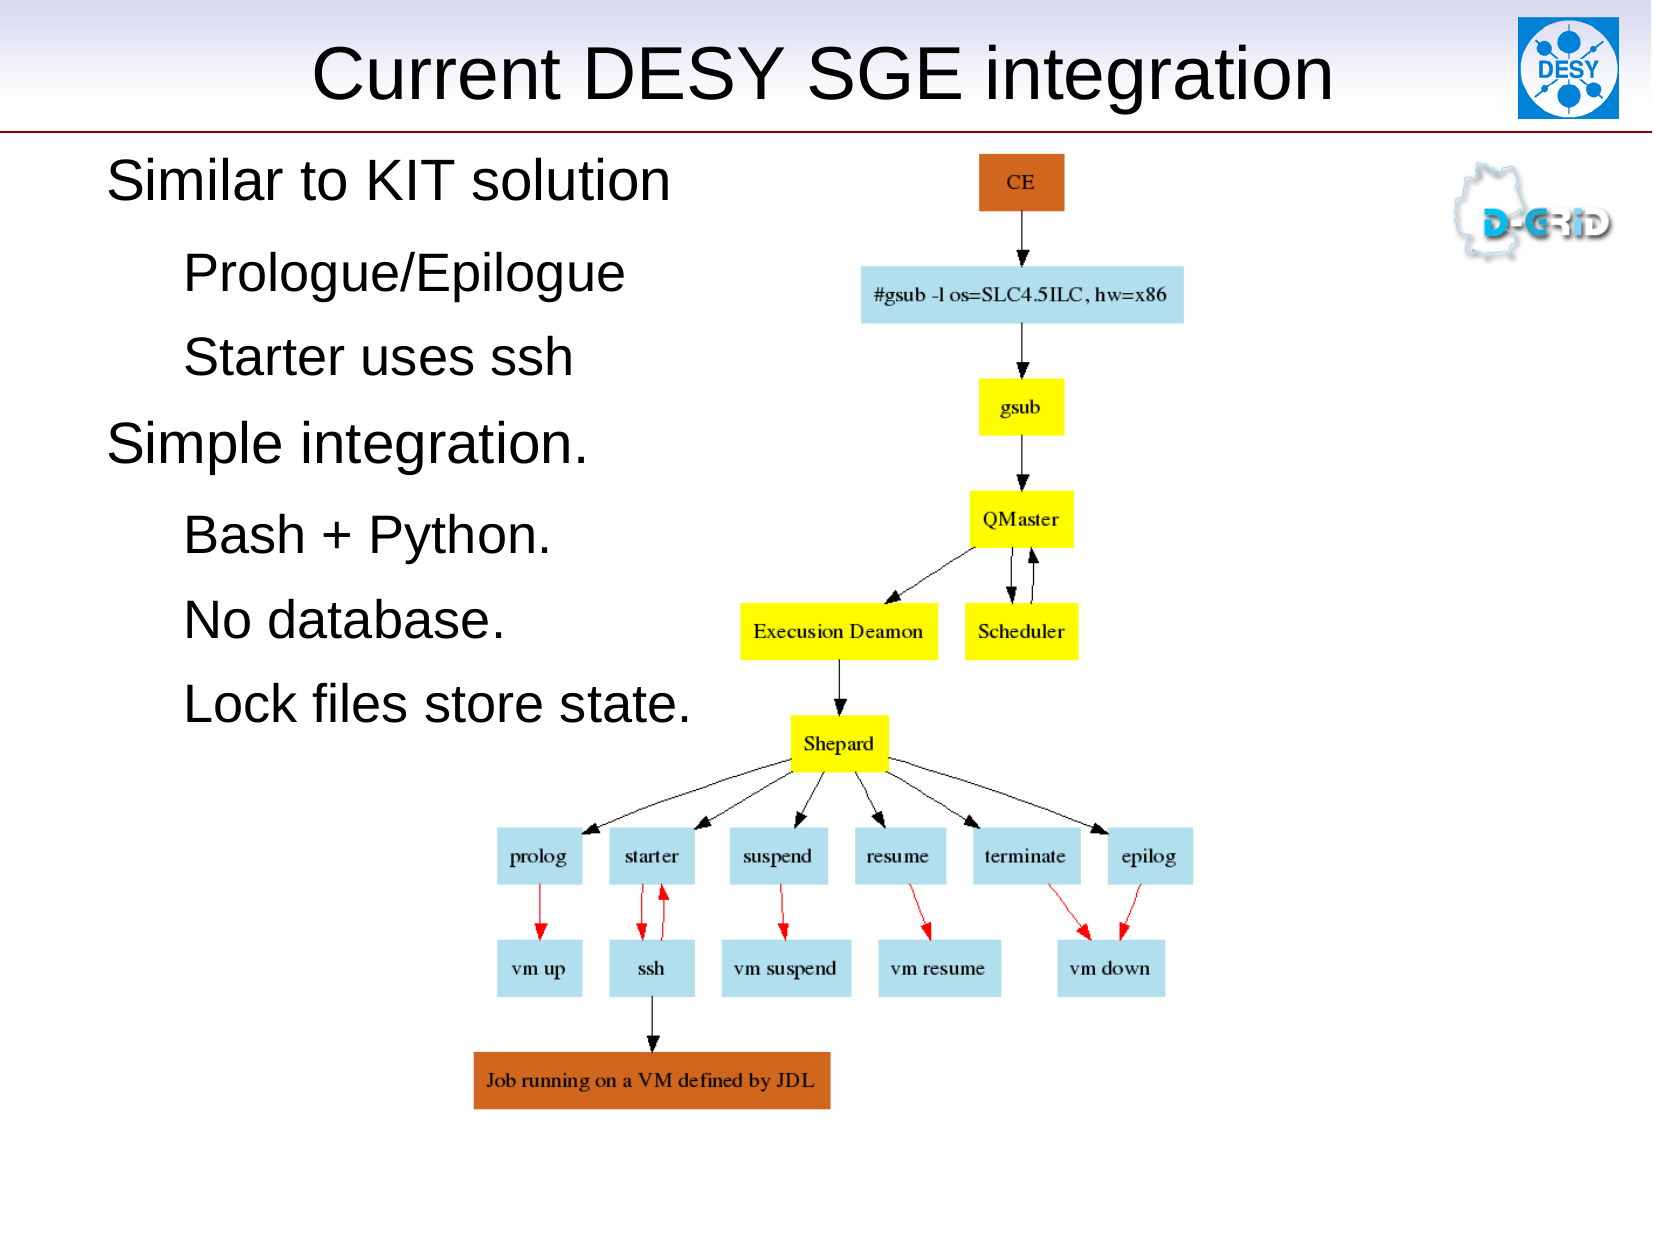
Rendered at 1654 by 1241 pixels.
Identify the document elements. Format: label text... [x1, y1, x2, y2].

picture [815, 147, 1646, 1114]
list Similar to KIT solution Prologue/Epilogue Starter uses ssh Simple integration. Bash + Python. No database. Lock files store state. [88, 147, 815, 1114]
picture [1565, 17, 1619, 119]
title Current DESY SGE integration [82, 0, 1565, 148]
